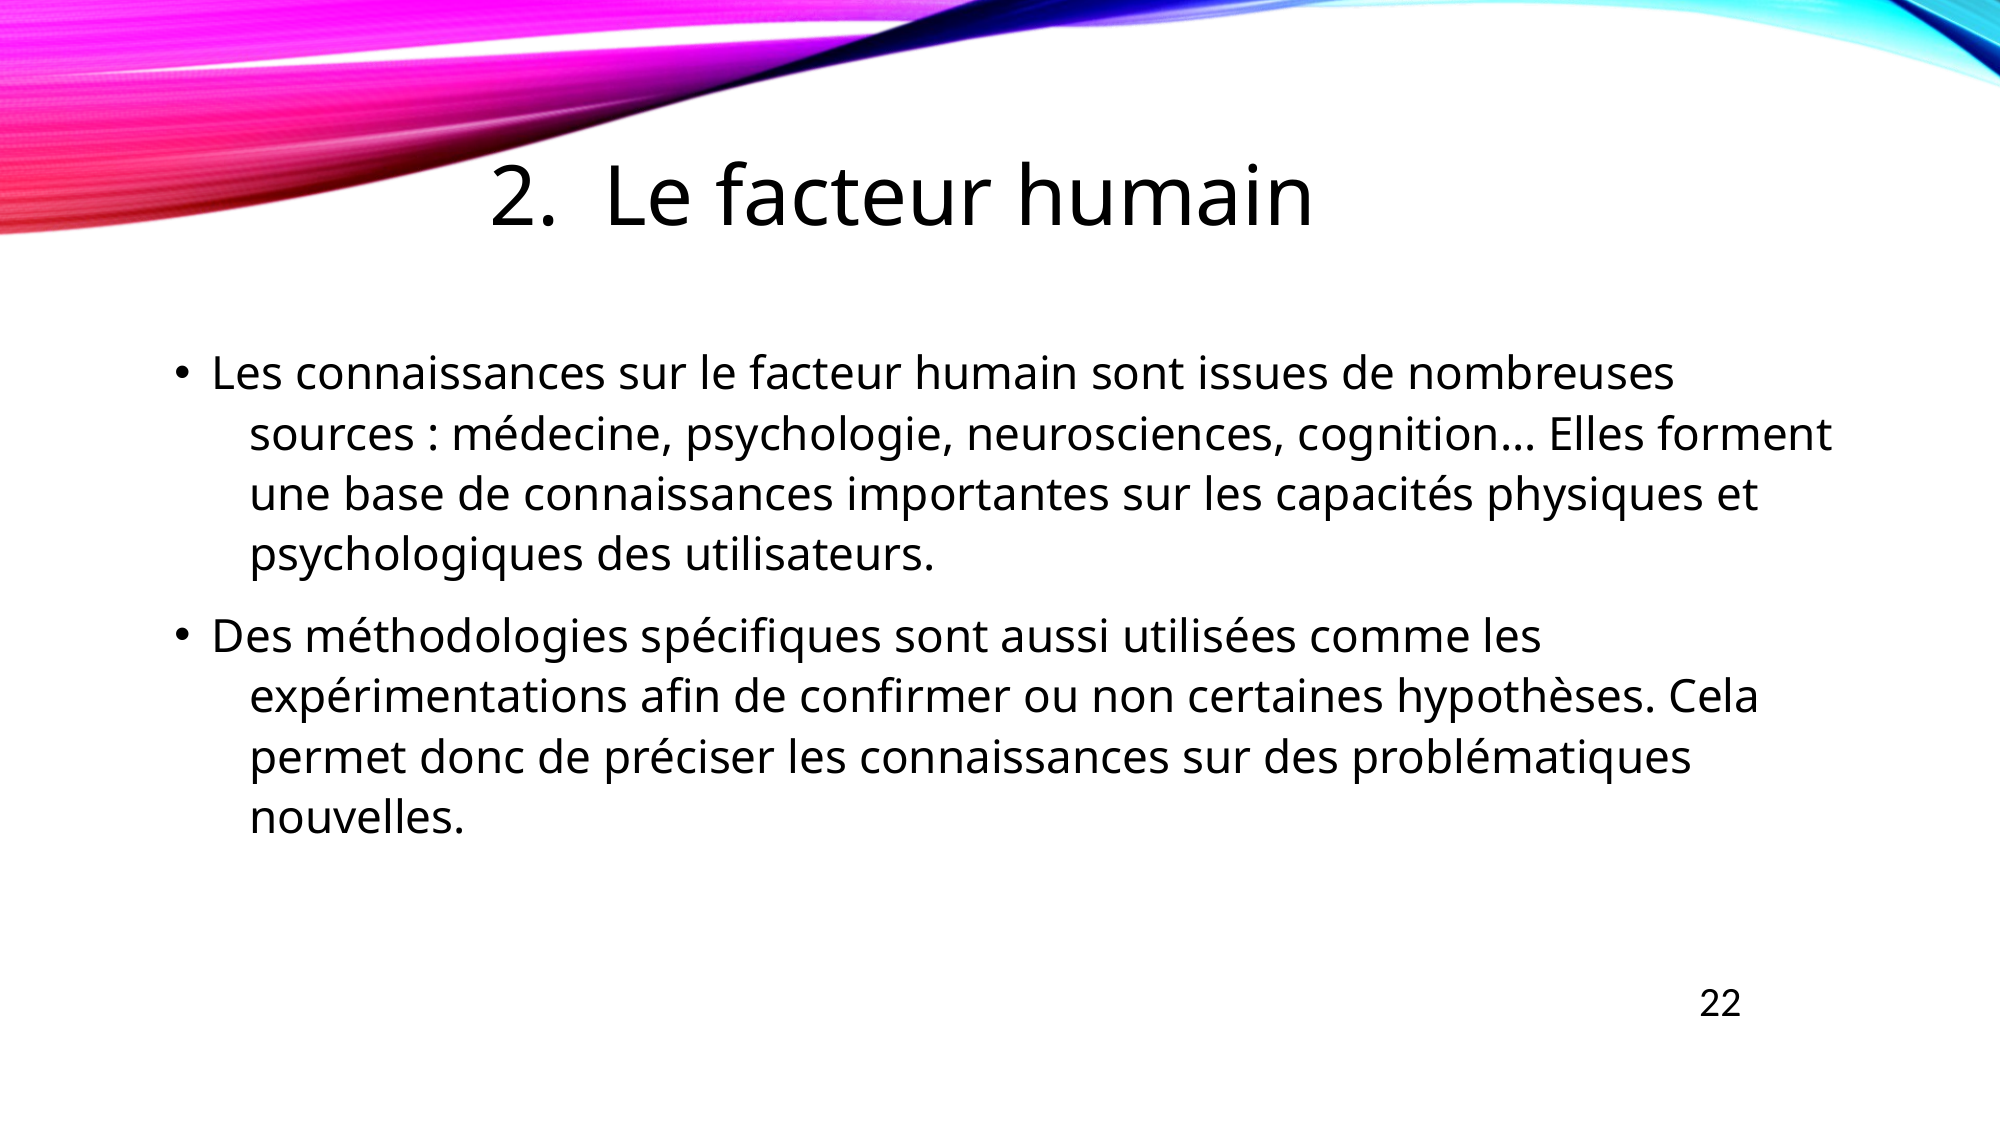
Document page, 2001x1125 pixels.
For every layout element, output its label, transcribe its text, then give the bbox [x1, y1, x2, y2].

title 2. Le facteur humain [474, 125, 1888, 330]
picture [0, 0, 2000, 237]
list Les connaissances sur le facteur humain sont issues de nombreuses sources : médecine, psychologie, neurosciences, cognition… Elles forment une base de connaissances importantes sur les capacités physiques et psychologiques des utilisateurs. Des méthodologies spécifiques sont aussi utilisées comme les expérimentations afin de confirmer ou non certaines hypothèses. Cela permet donc de préciser les connaissances sur des problématiques nouvelles. [159, 330, 1893, 965]
text_box <numéro> [1684, 967, 1775, 1030]
